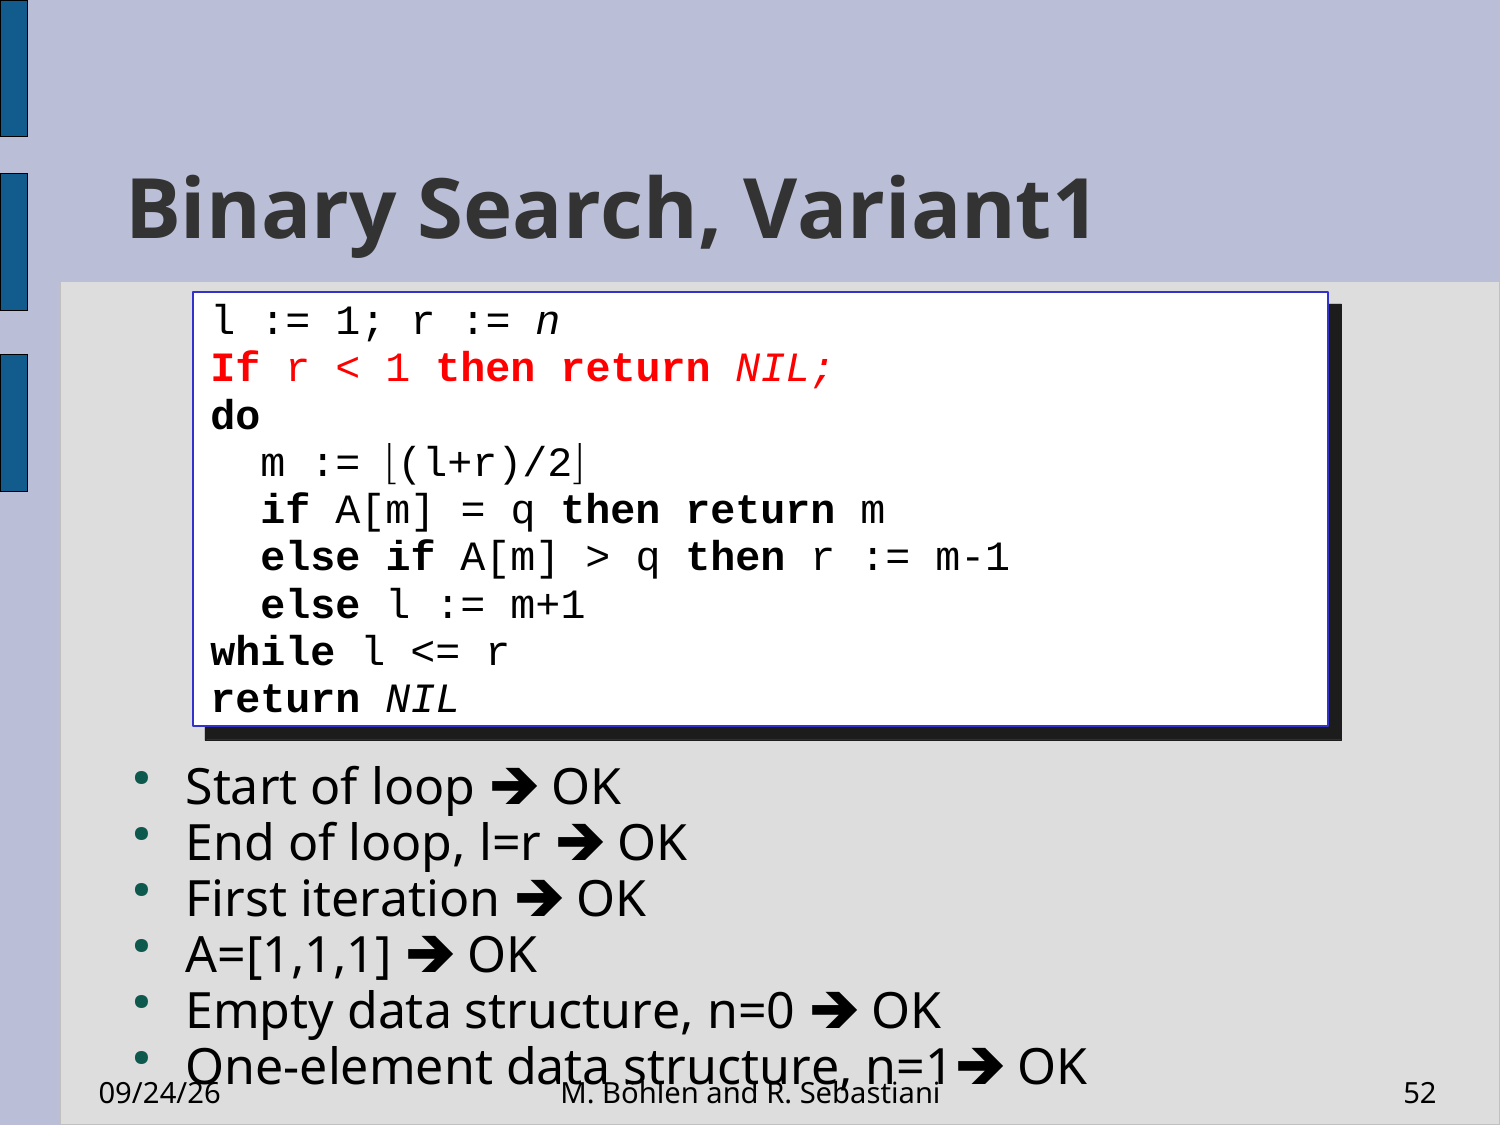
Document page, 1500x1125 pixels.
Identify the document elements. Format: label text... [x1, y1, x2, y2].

list l := 1; r := n If r < 1 then return NIL; do m := ⌊(l+r)/2⌋ if A[m] = q then return m else if A[m] > q then r := m-1 else l := m+1 while l <= r return NIL [192, 292, 1329, 761]
list Start of loop  OK End of loop, l=r  OK First iteration  OK A=[1,1,1]  OK Empty data structure, n=0  OK One-element data structure, n=1 OK [100, 761, 1470, 1125]
title Binary Search, Variant1 [110, 67, 1392, 271]
